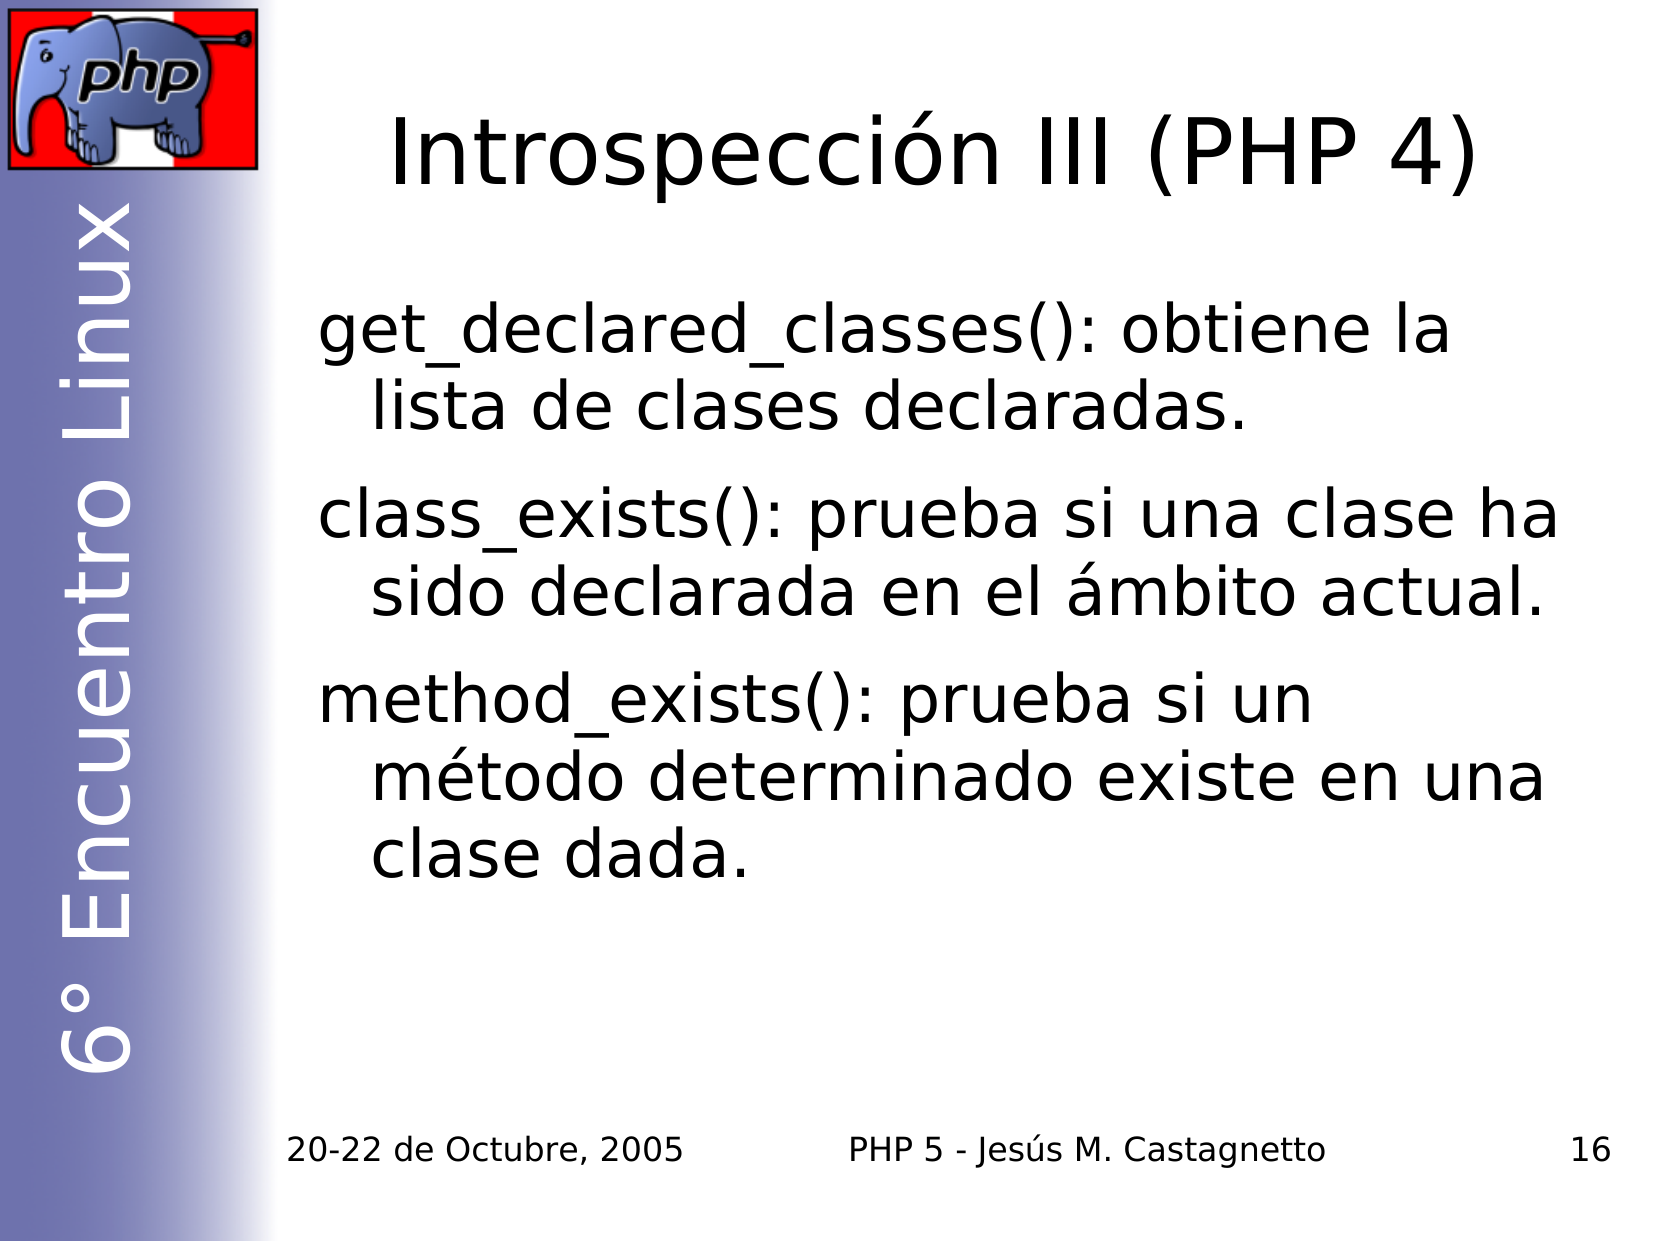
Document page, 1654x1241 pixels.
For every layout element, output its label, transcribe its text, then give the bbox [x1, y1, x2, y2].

title Introspección III (PHP 4) [300, 49, 1571, 257]
list get_declared_classes(): obtiene la lista de clases declaradas. class_exists(): prueba si una clase ha sido declarada en el ámbito actual. method_exists(): prueba si un método determinado existe en una clase dada. [300, 290, 1571, 1094]
picture [0, 0, 1654, 1241]
